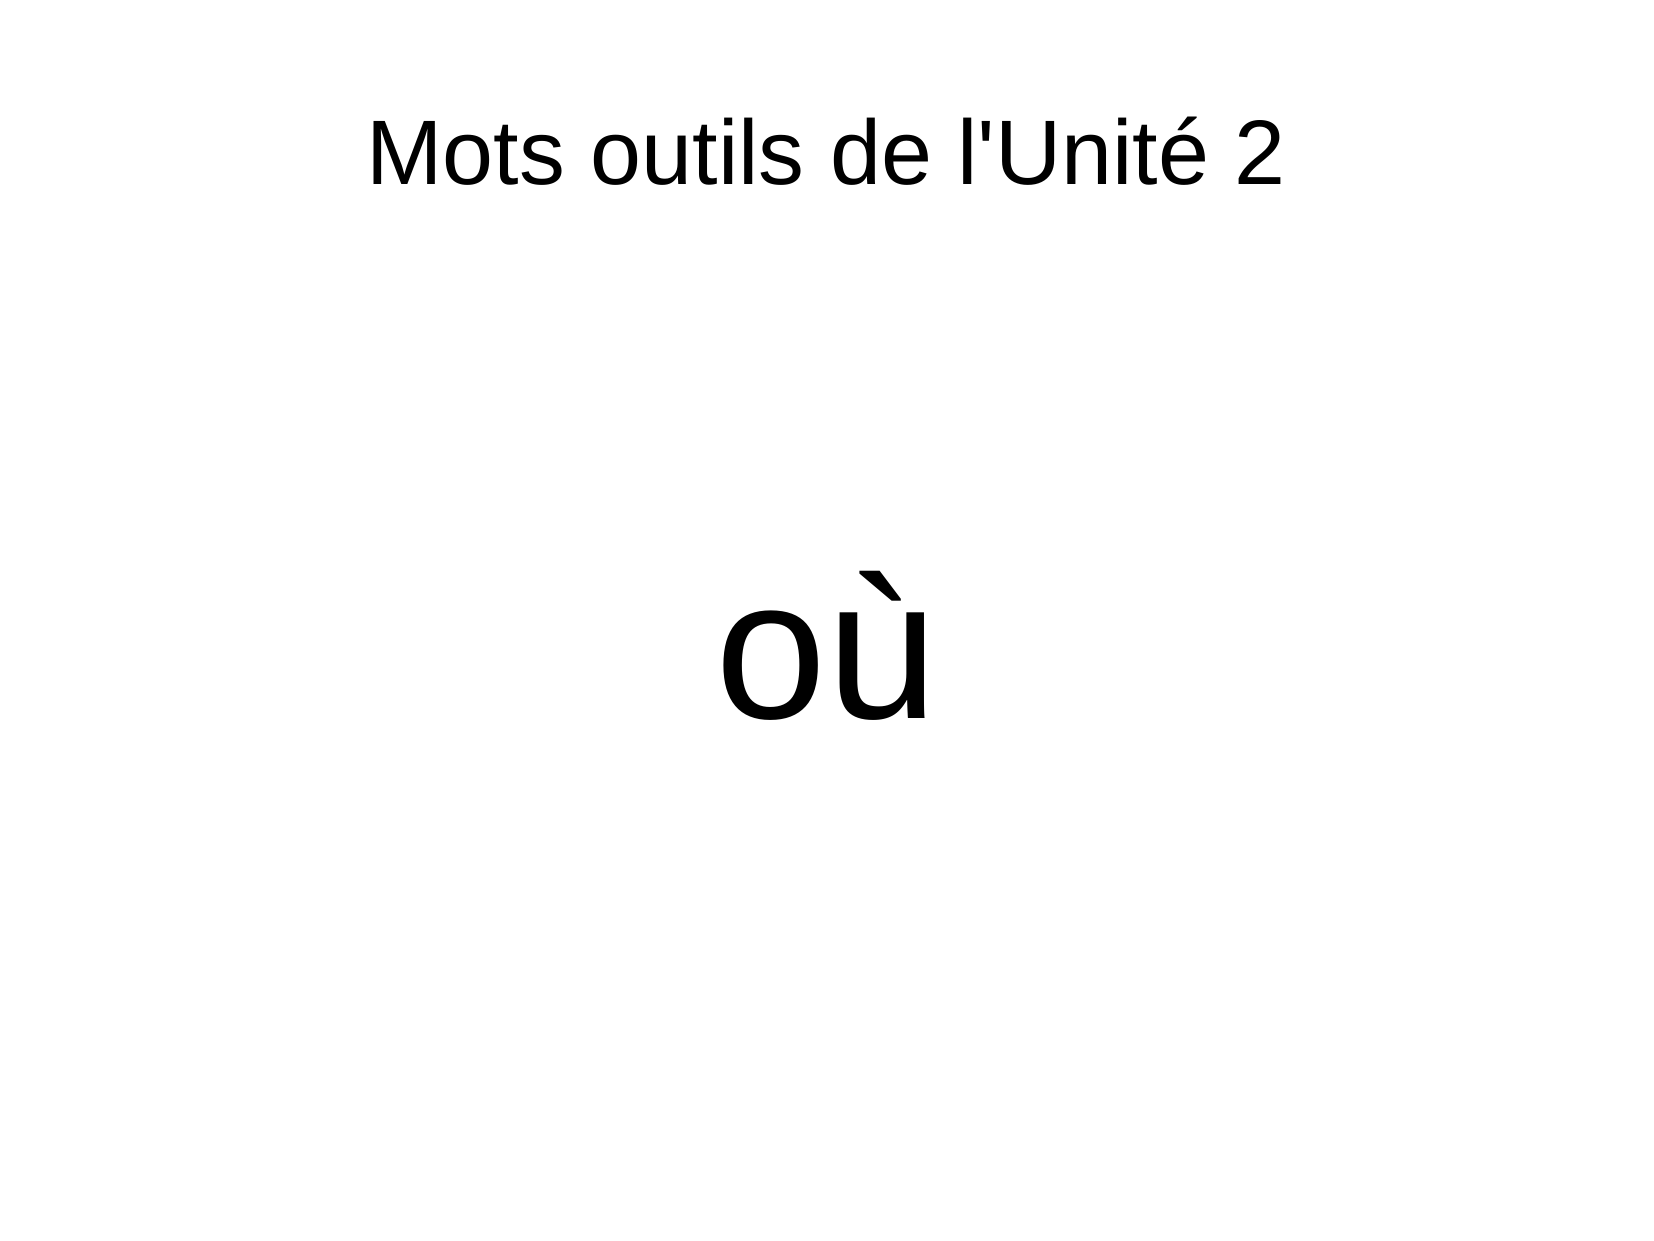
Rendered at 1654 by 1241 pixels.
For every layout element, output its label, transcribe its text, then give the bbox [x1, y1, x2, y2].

title Mots outils de l'Unité 2 [82, 49, 1571, 257]
subtitle où [82, 290, 1571, 1010]
